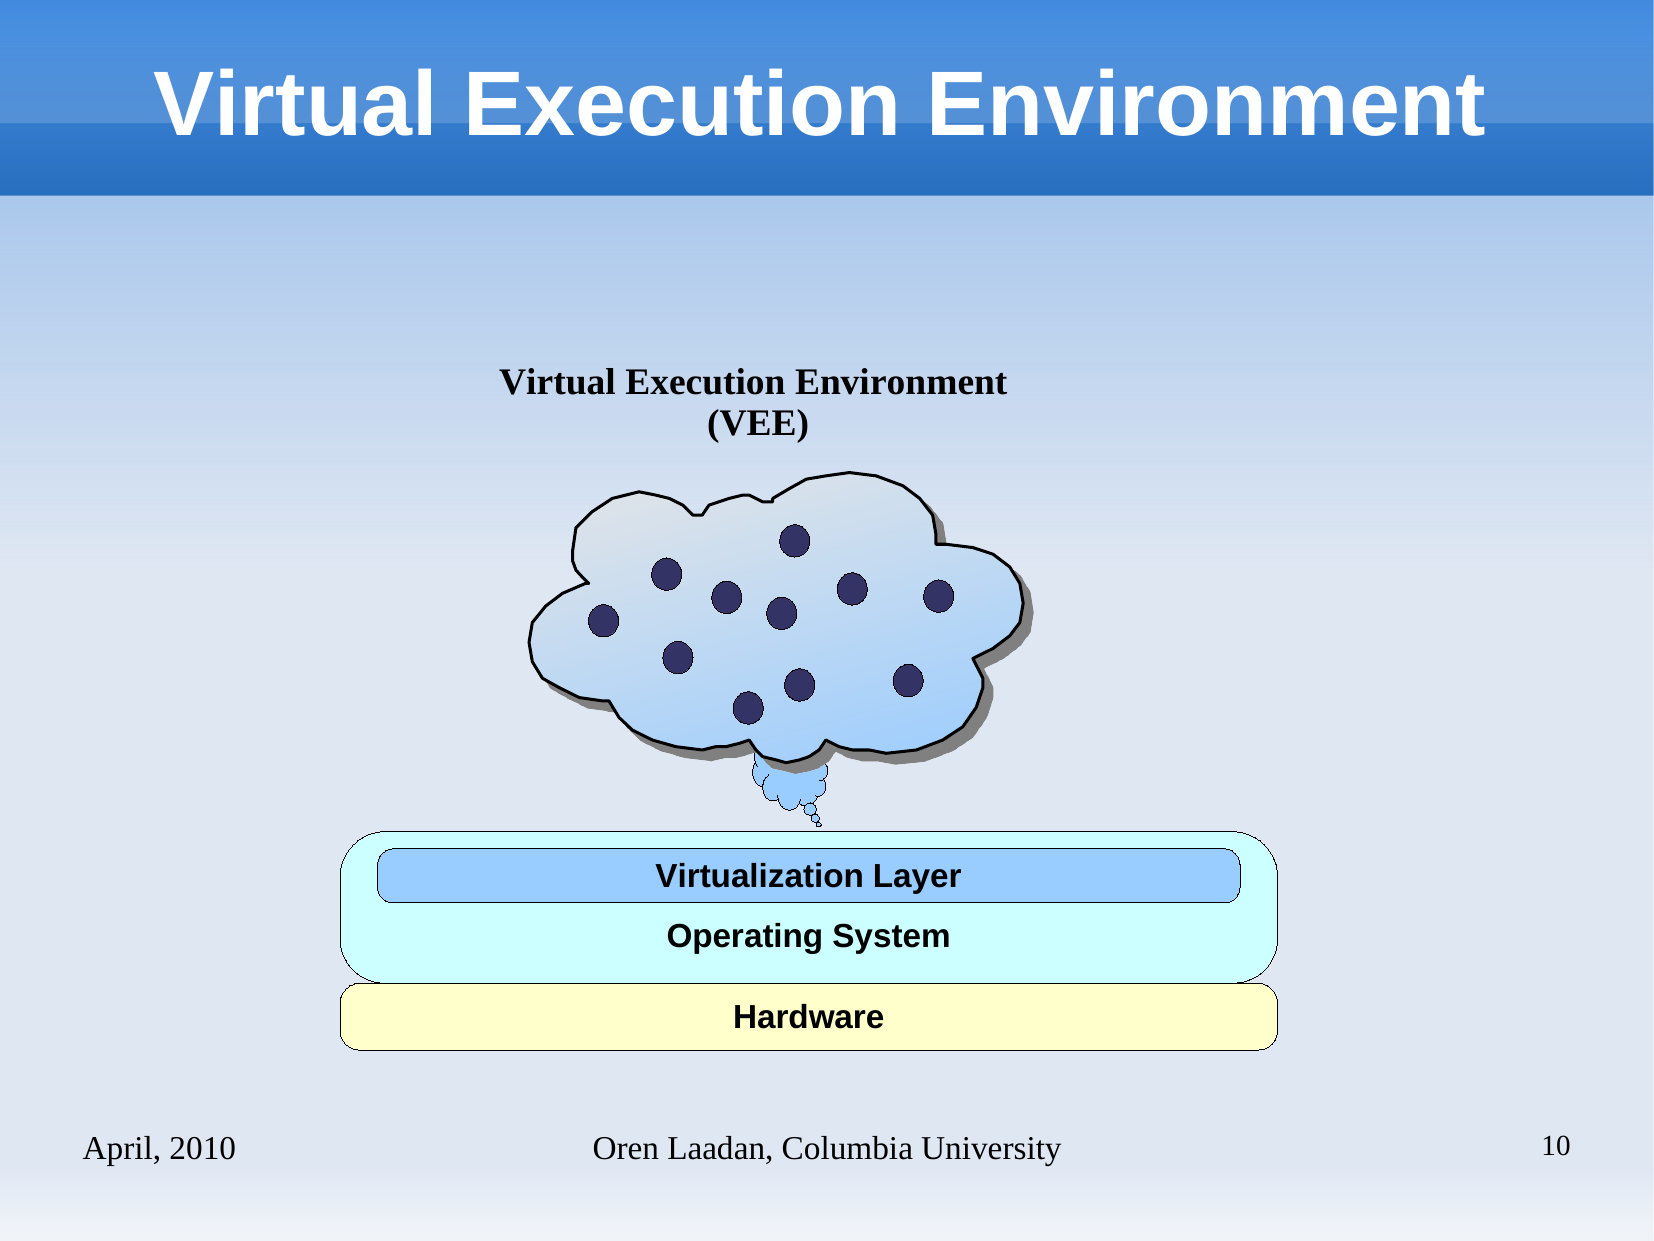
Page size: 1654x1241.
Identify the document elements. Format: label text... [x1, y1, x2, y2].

text_box Hardware [340, 983, 1278, 1051]
text_box Virtual Execution Environment (VEE) [462, 353, 1045, 452]
text_box Operating System [340, 831, 1278, 984]
text_box Virtualization Layer [377, 848, 1241, 903]
picture [0, 0, 1654, 1241]
text_box [529, 472, 1024, 827]
title Virtual Execution Environment [76, 7, 1565, 200]
